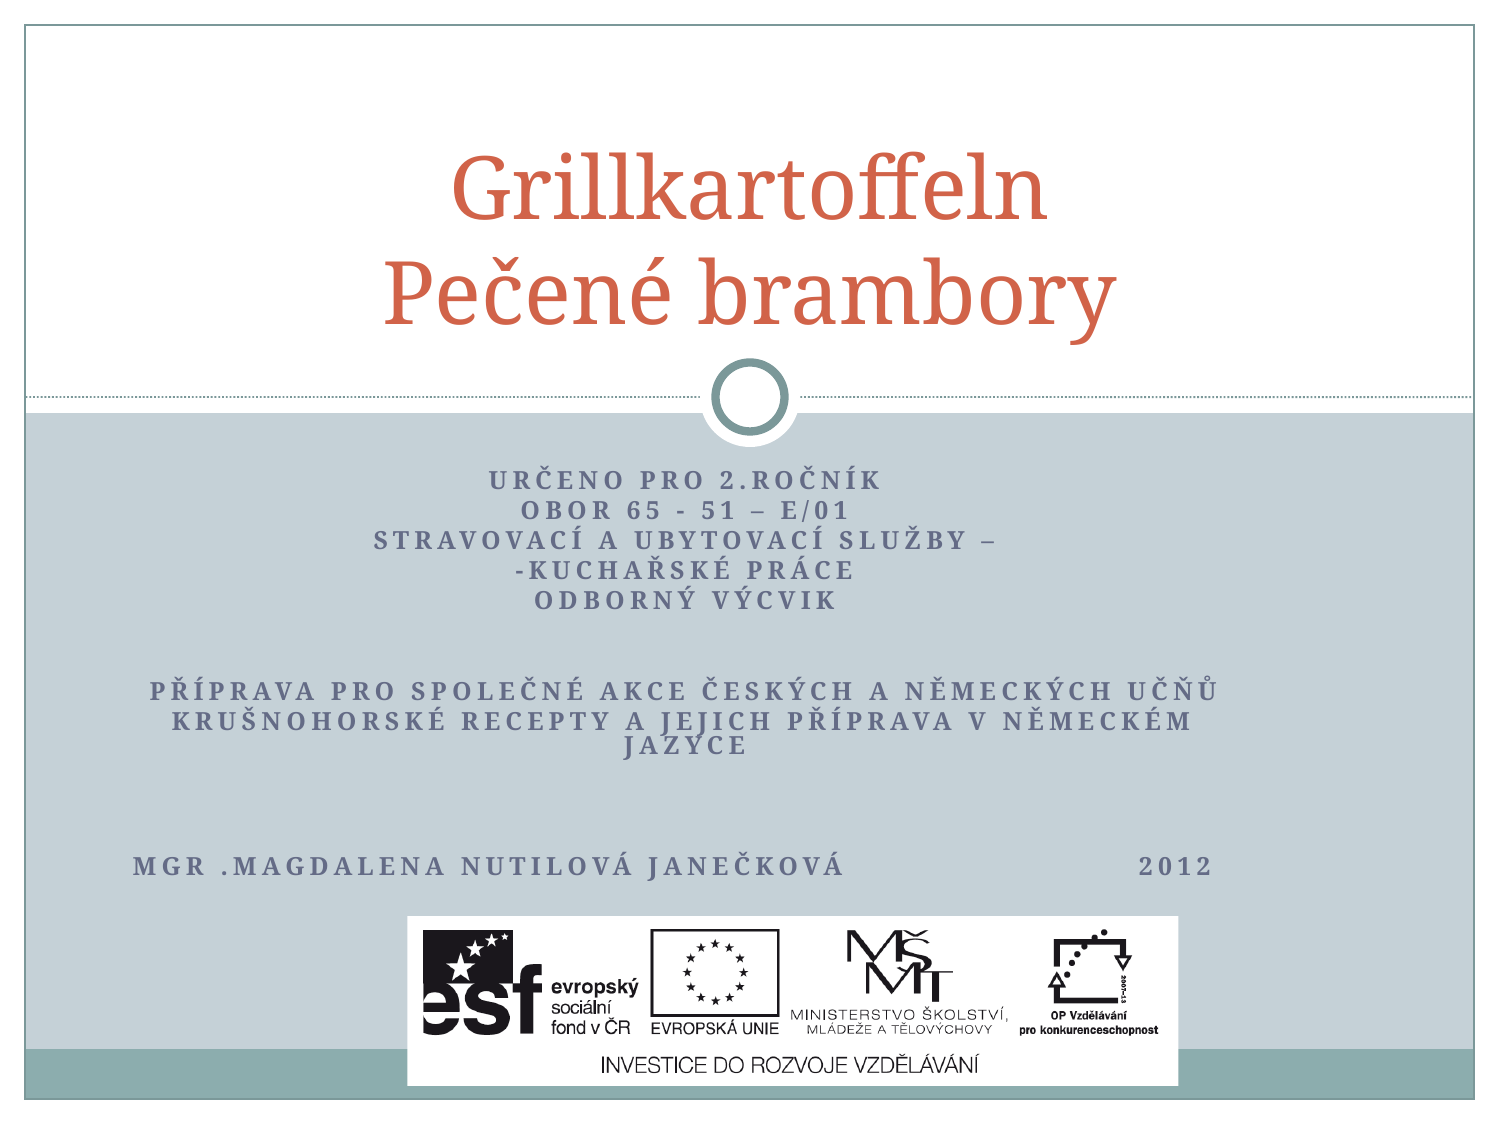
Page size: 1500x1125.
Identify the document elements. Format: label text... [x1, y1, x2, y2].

subtitle Určeno pro 2.ročník Obor 65 - 51 – E/01 Stravovací a ubytovací služby – -kuchařské práce odborný výcvik Příprava pro společné akce českých a německých učňů Krušnohorské recepty a jejich příprava v německém jazyce Mgr .Magdalena Nutilová Janečková 2012 [93, 462, 1276, 985]
picture [407, 916, 1179, 1086]
title Grillkartoffeln Pečené brambory [112, 62, 1388, 350]
